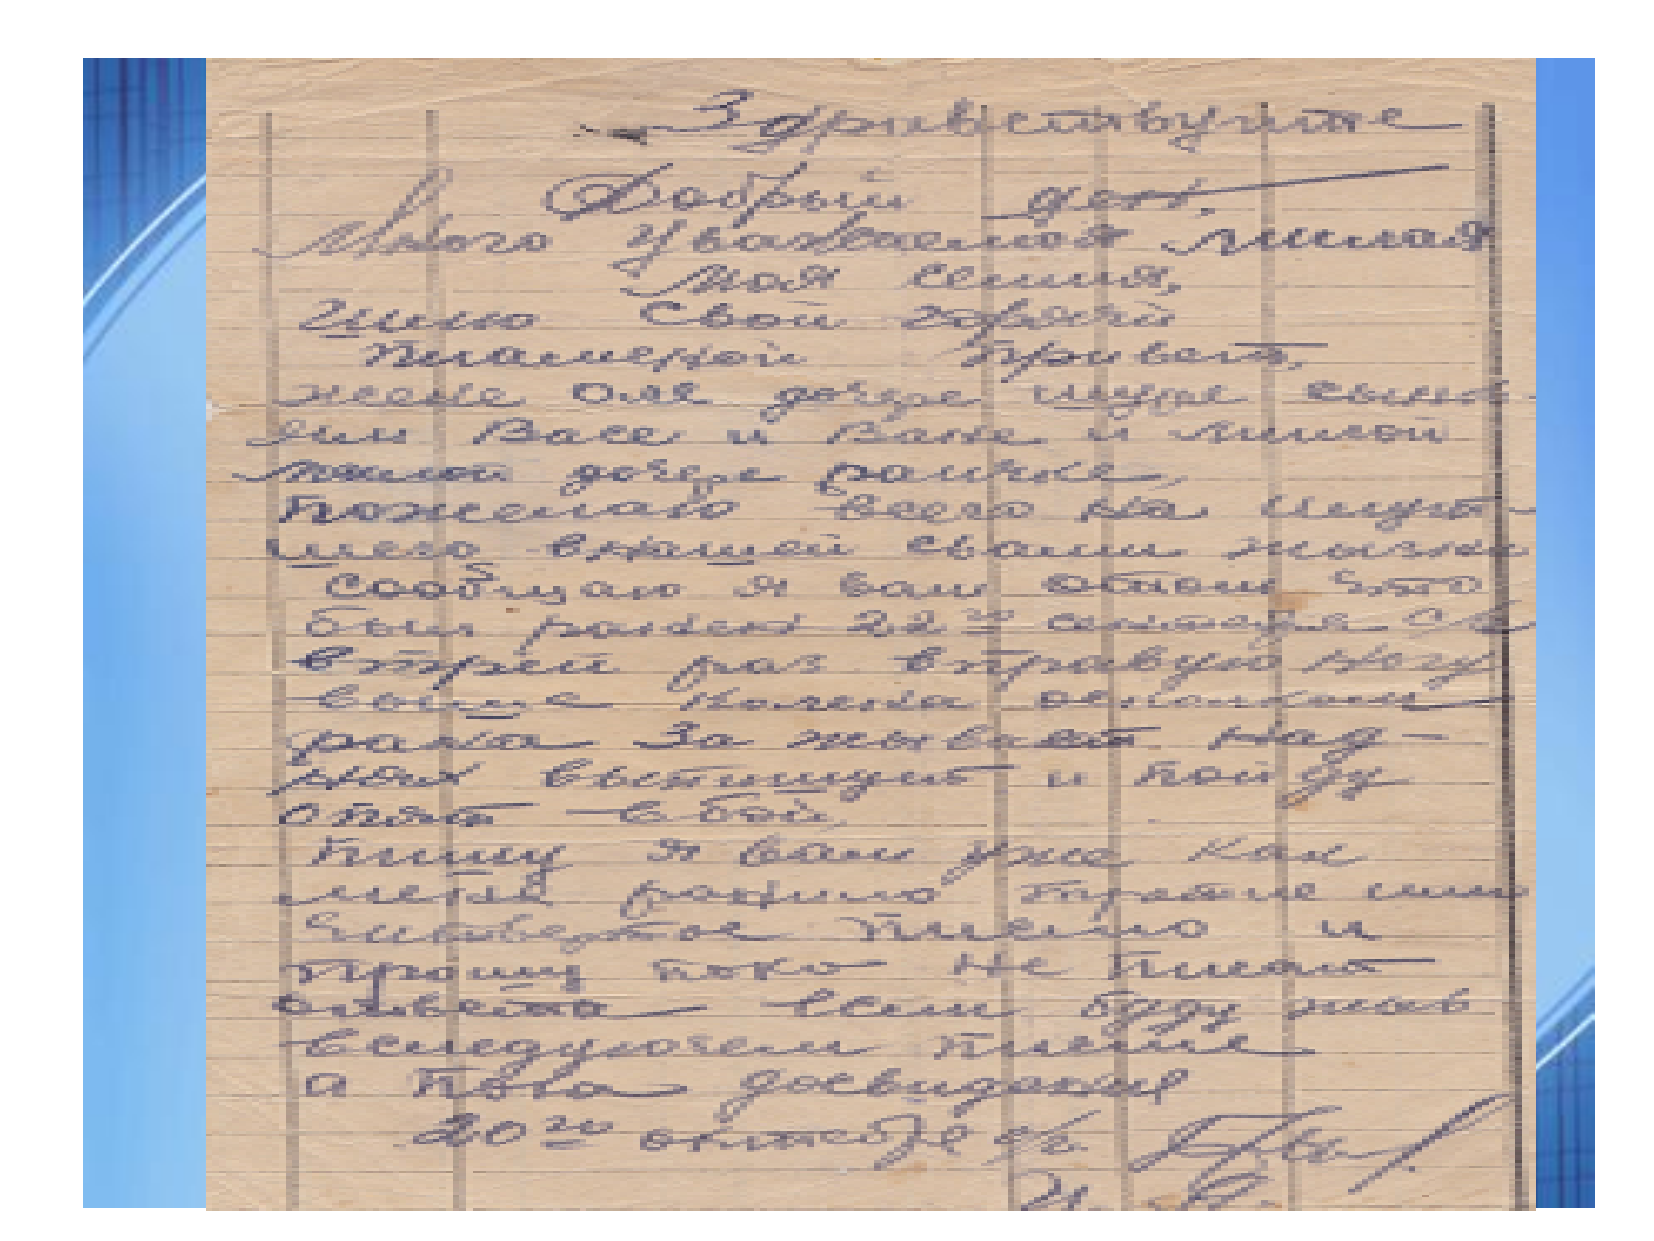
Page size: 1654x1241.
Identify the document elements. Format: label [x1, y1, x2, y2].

picture [83, 58, 1595, 1211]
